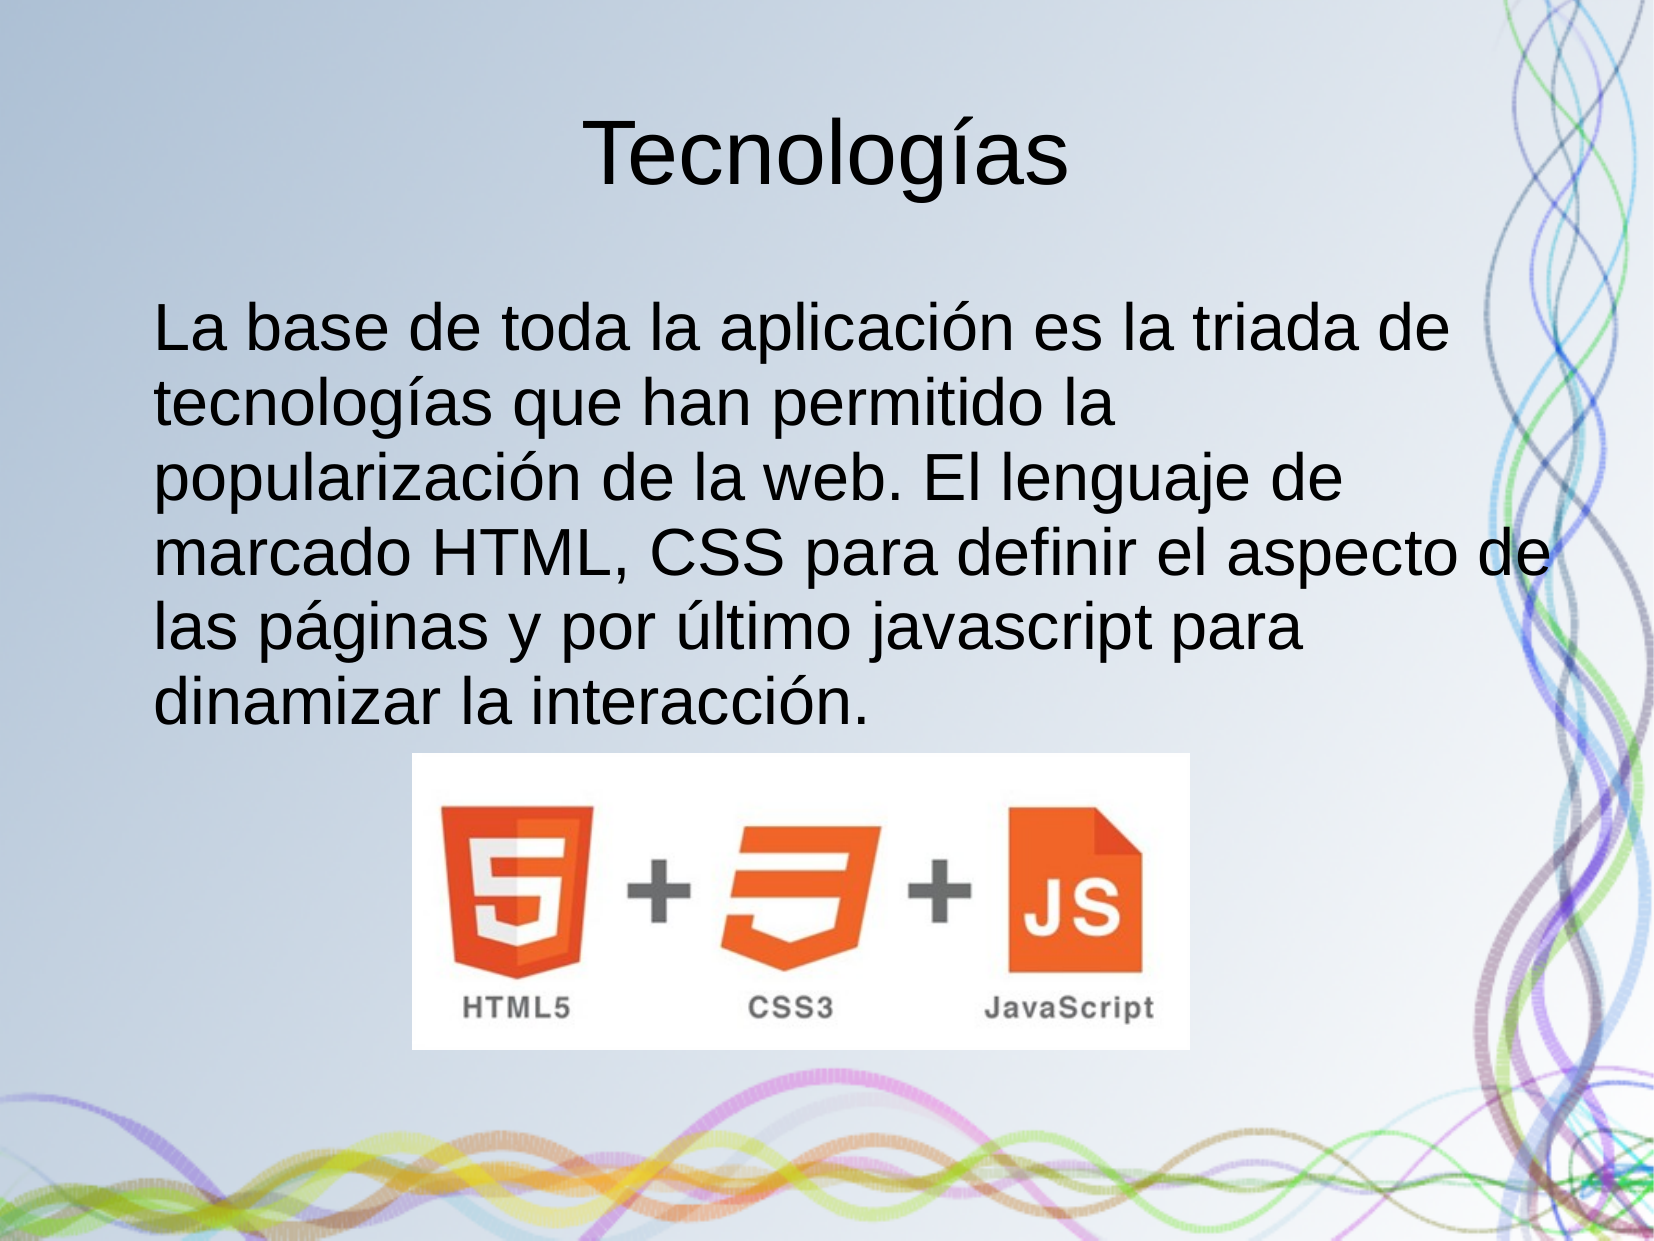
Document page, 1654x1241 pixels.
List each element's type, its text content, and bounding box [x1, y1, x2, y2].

picture [0, 0, 1654, 1241]
list La base de toda la aplicación es la triada de tecnologías que han permitido la popularización de la web. El lenguaje de marcado HTML, CSS para definir el aspecto de las páginas y por último javascript para dinamizar la interacción. [82, 290, 1571, 1010]
title Tecnologías [82, 49, 1571, 257]
